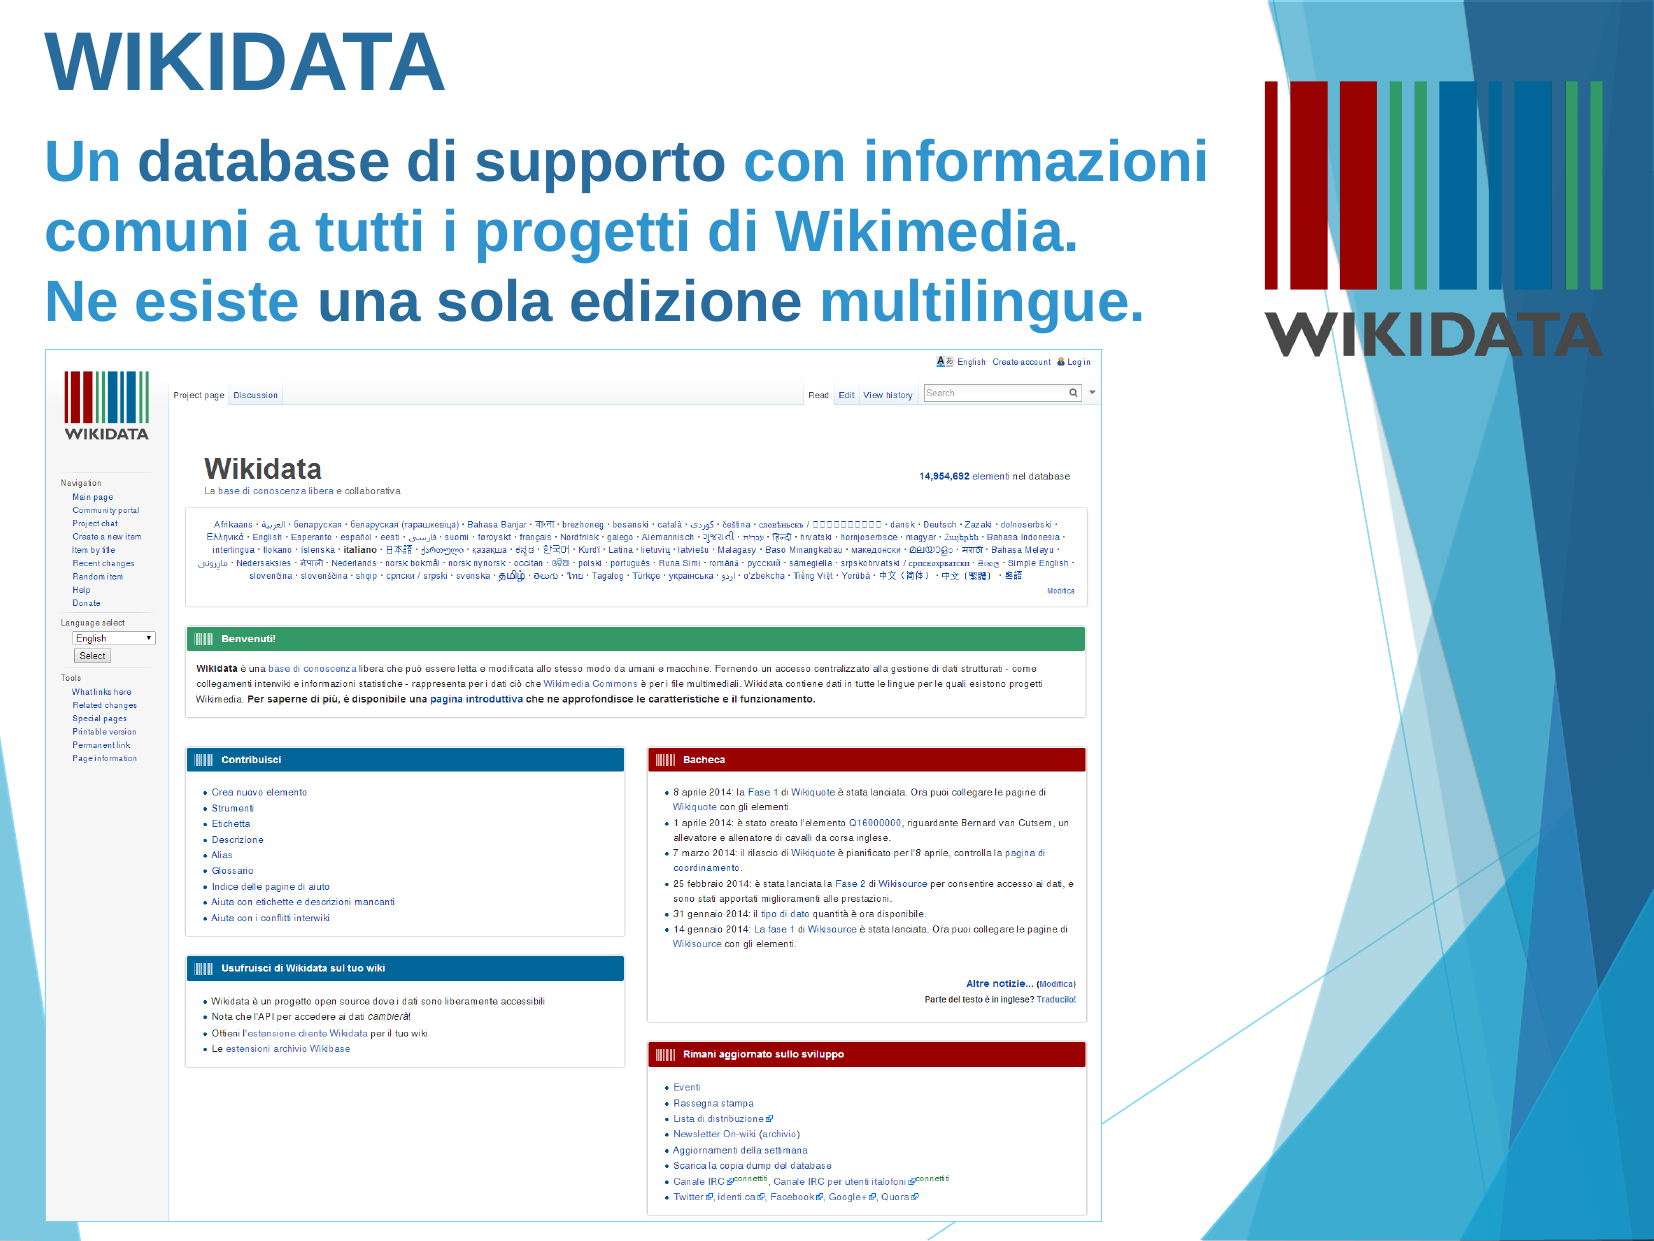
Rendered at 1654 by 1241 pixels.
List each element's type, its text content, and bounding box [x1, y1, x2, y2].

picture [45, 349, 1102, 1222]
picture [1215, 63, 1654, 373]
text_box WIKIDATA [29, 0, 1309, 115]
text_box Un database di supporto con informazioni comuni a tutti i progetti di Wikimedia. Ne esiste una sola edizione multilingue. [29, 116, 1215, 341]
